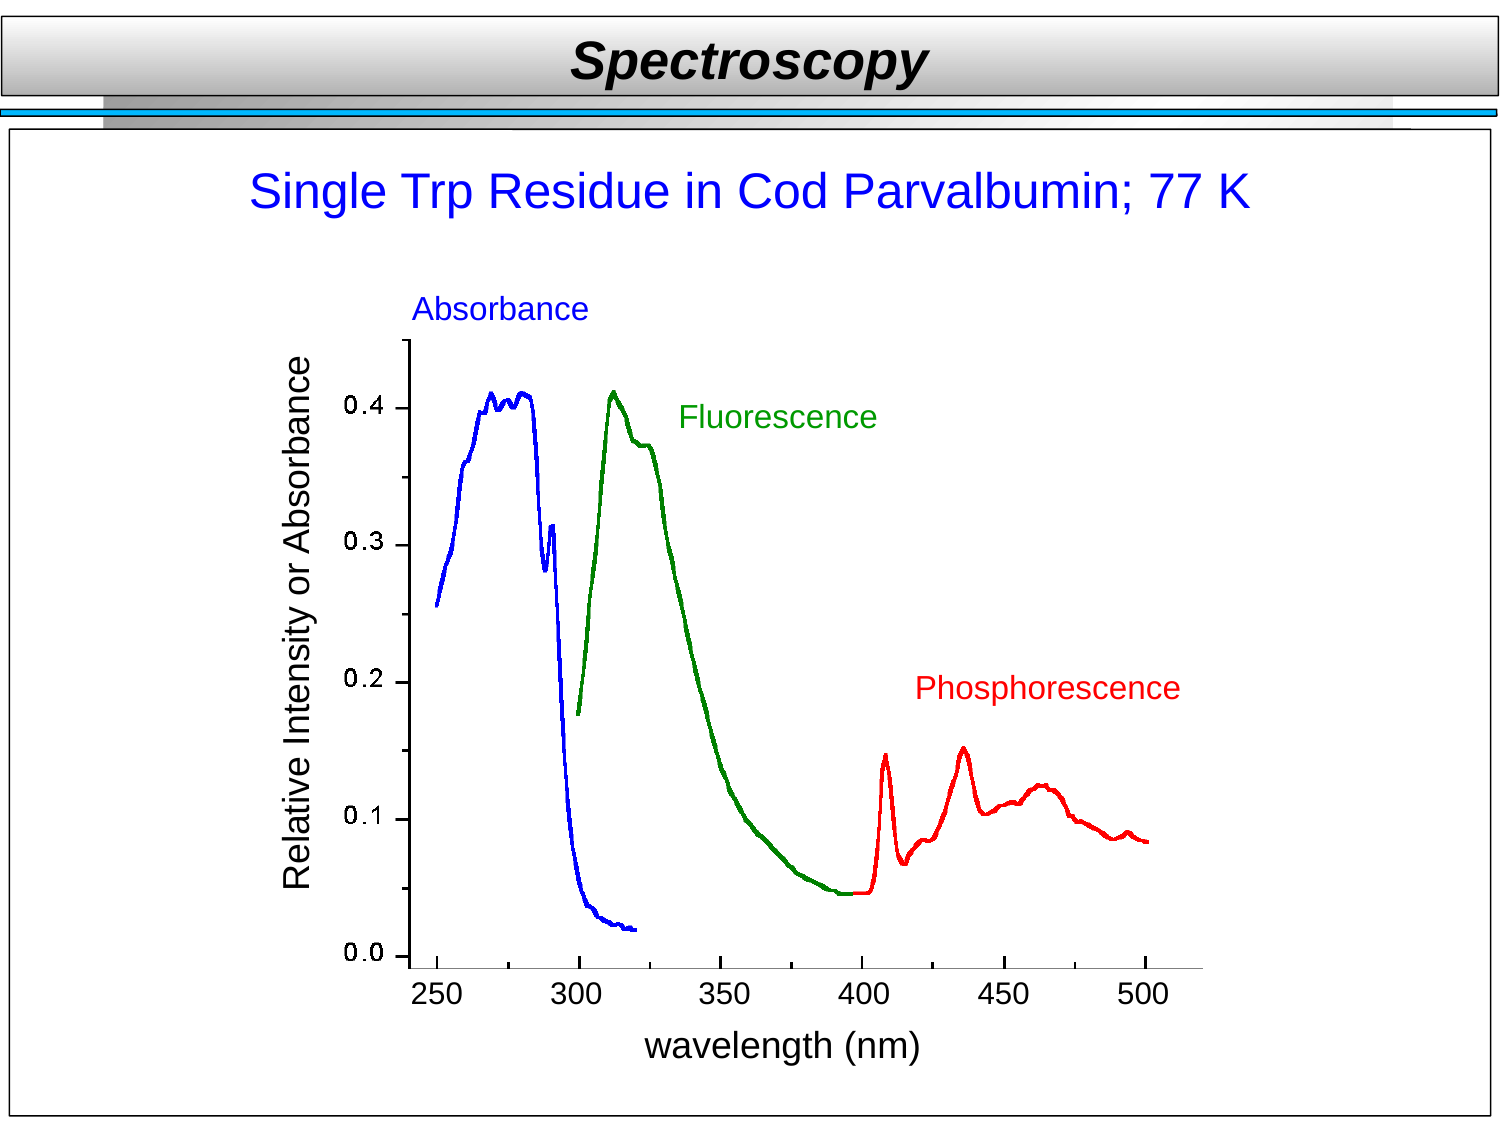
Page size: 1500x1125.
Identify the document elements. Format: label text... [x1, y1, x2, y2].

text_box Absorbance [397, 279, 605, 335]
text_box 250 300 350 400 450 500 [395, 969, 1206, 1019]
text_box [0, 109, 1497, 117]
text_box Relative Intensity or Absorbance [264, 340, 325, 907]
text_box [9, 129, 1491, 1116]
title Single Trp Residue in Cod Parvalbumin; 77 K [112, 144, 1388, 233]
text_box Fluorescence [663, 387, 894, 443]
text_box wavelength (nm) [629, 1019, 937, 1074]
text_box Spectroscopy [1, 16, 1499, 96]
text_box Phosphorescence [900, 659, 1197, 714]
picture [200, 237, 1363, 1115]
